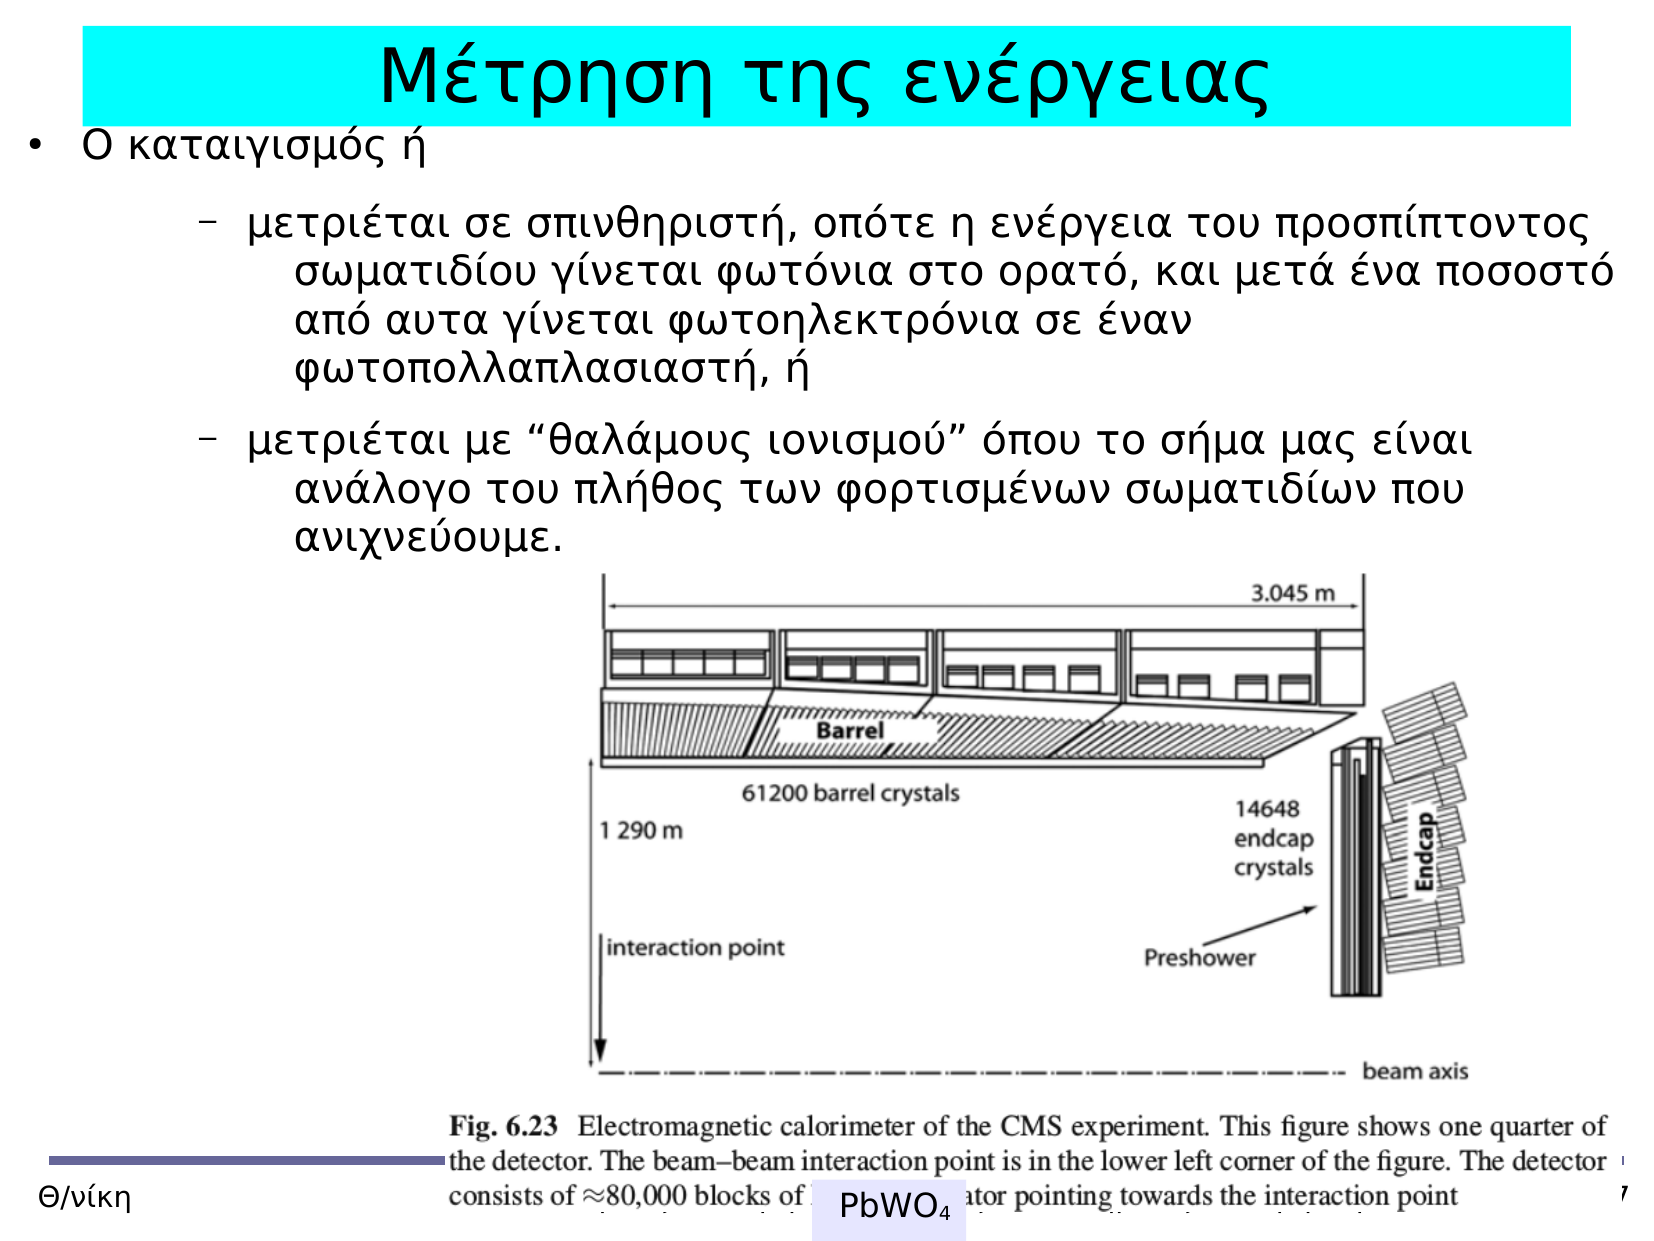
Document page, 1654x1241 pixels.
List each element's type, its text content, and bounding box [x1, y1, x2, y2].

title Μέτρηση της ενέργειας [82, 25, 1571, 120]
picture [445, 557, 1622, 1212]
list Ο καταιγισμός ή μετριέται σε σπινθηριστή, οπότε η ενέργεια του προσπίπτοντος σωματιδίου γίνεται φωτόνια στο ορατό, και μετά ένα ποσοστό από αυτα γίνεται φωτοηλεκτρόνια σε έναν φωτοπολλαπλασιαστή, ή μετριέται με “θαλάμους ιονισμού” όπου το σήμα μας είναι ανάλογο του πλήθος των φορτισμένων σωματιδίων που ανιχνεύουμε. [10, 120, 1627, 1097]
text_box PbWO4 [812, 1179, 967, 1241]
